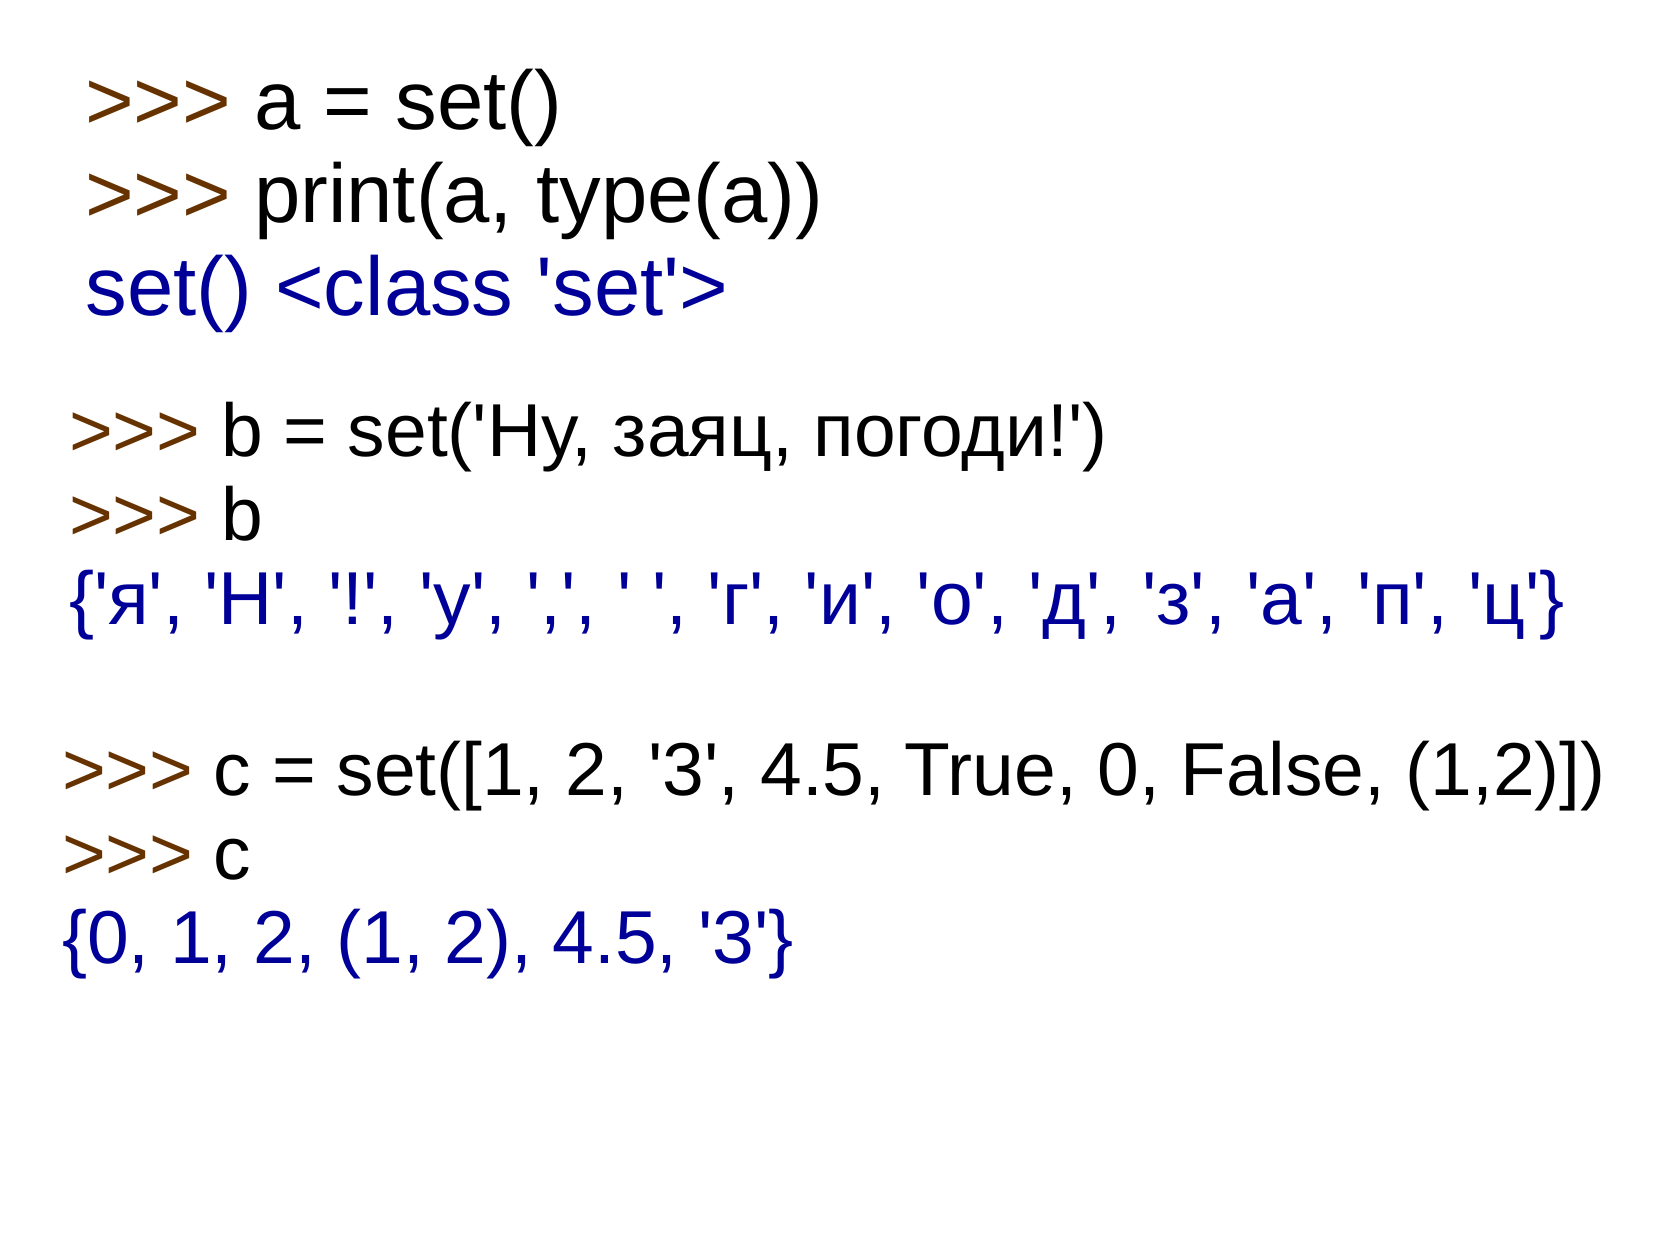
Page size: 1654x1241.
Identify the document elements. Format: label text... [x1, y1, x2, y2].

text_box >>> c = set([1, 2, '3', 4.5, True, 0, False, (1,2)]) >>> c {0, 1, 2, (1, 2), 4.5, '3'} [47, 720, 1630, 1072]
text_box >>> a = set() >>> print(a, type(a)) set() <class 'set'> [70, 47, 1571, 342]
text_box >>> b = set('Ну, заяц, погоди!') >>> b {'я', 'Н', '!', 'у', ',', ' ', 'г', 'и', 'о', 'д', 'з', 'а', 'п', 'ц'} [54, 380, 1595, 648]
